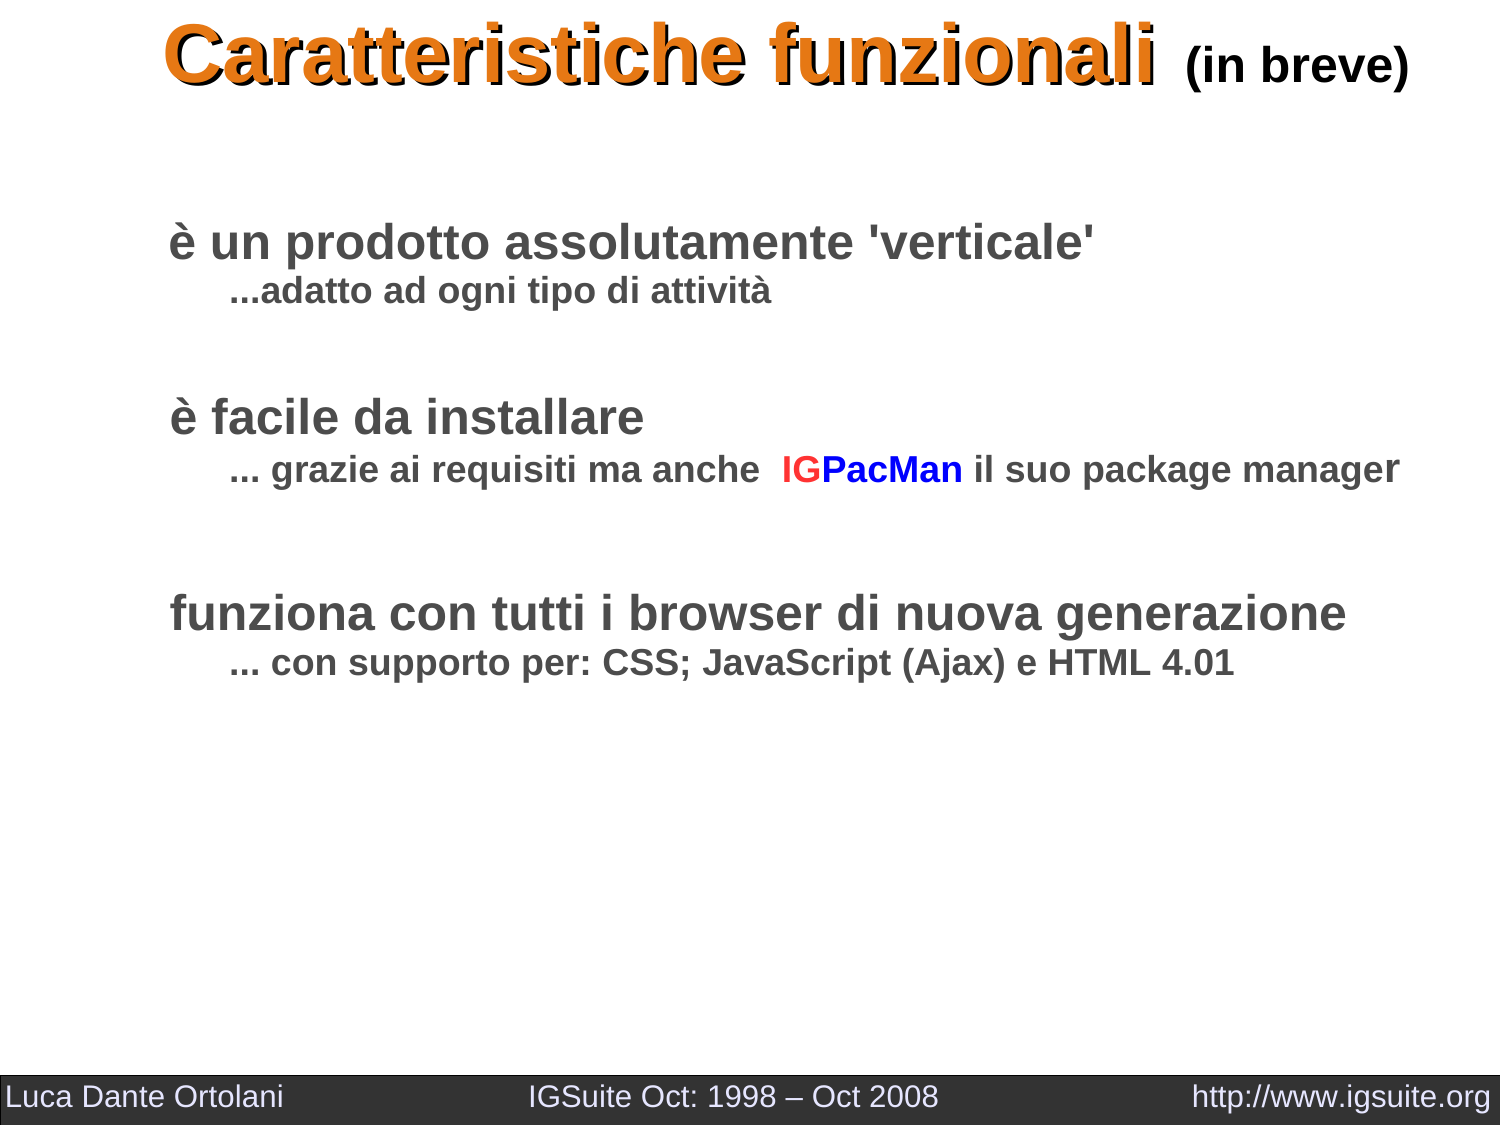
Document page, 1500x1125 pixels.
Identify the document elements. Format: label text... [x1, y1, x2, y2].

text_box Caratteristiche funzionali (in breve) [147, 25, 1426, 148]
text_box Luca Dante Ortolani IGSuite Oct: 1998 – Oct 2008 http://www.igsuite.org [0, 1075, 1500, 1125]
text_box è un prodotto assolutamente 'verticale' ...adatto ad ogni tipo di attività è facile da installare ... grazie ai requisiti ma anche IGPacMan il suo package manager funziona con tutti i browser di nuova generazione ... con supporto per: CSS; JavaScript (Ajax) e HTML 4.01 [140, 206, 1500, 994]
